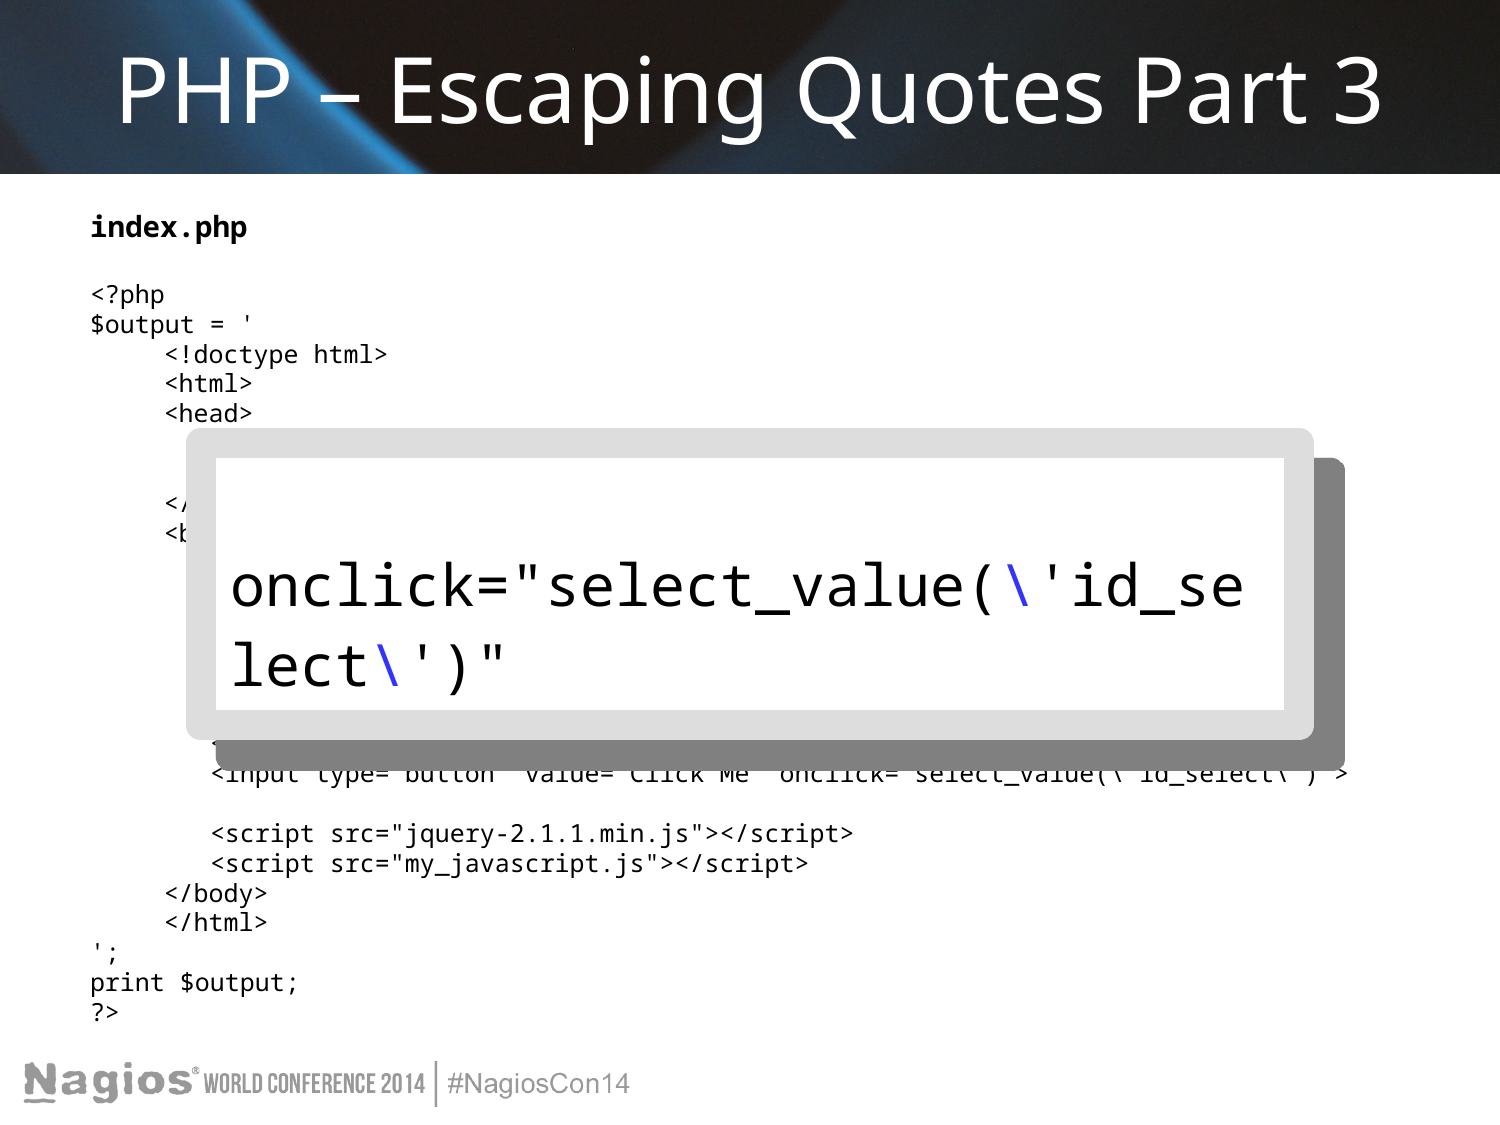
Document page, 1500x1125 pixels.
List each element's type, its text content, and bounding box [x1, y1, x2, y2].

title PHP – Escaping Quotes Part 3 [0, 0, 1500, 174]
text_box onclick="select_value(\'id_select\')" [200, 442, 1300, 703]
picture [12, 1040, 638, 1125]
list index.php <?php $output = ' <!doctype html> <html> <head> <meta charset="utf-8" /> <title>Demo</title> </head> <body> Blah blah blah <br/><br/> <select id="id_select"> <option value="Value A">Value A</option> <option value="Option 2">Option 2</option> </select> <br/><br/> <input type="button" value="Click Me" onclick="select_value(\'id_select\')"> <script src="jquery-2.1.1.min.js"></script> <script src="my_javascript.js"></script> </body> </html> '; print $output; ?> [75, 200, 1426, 1028]
